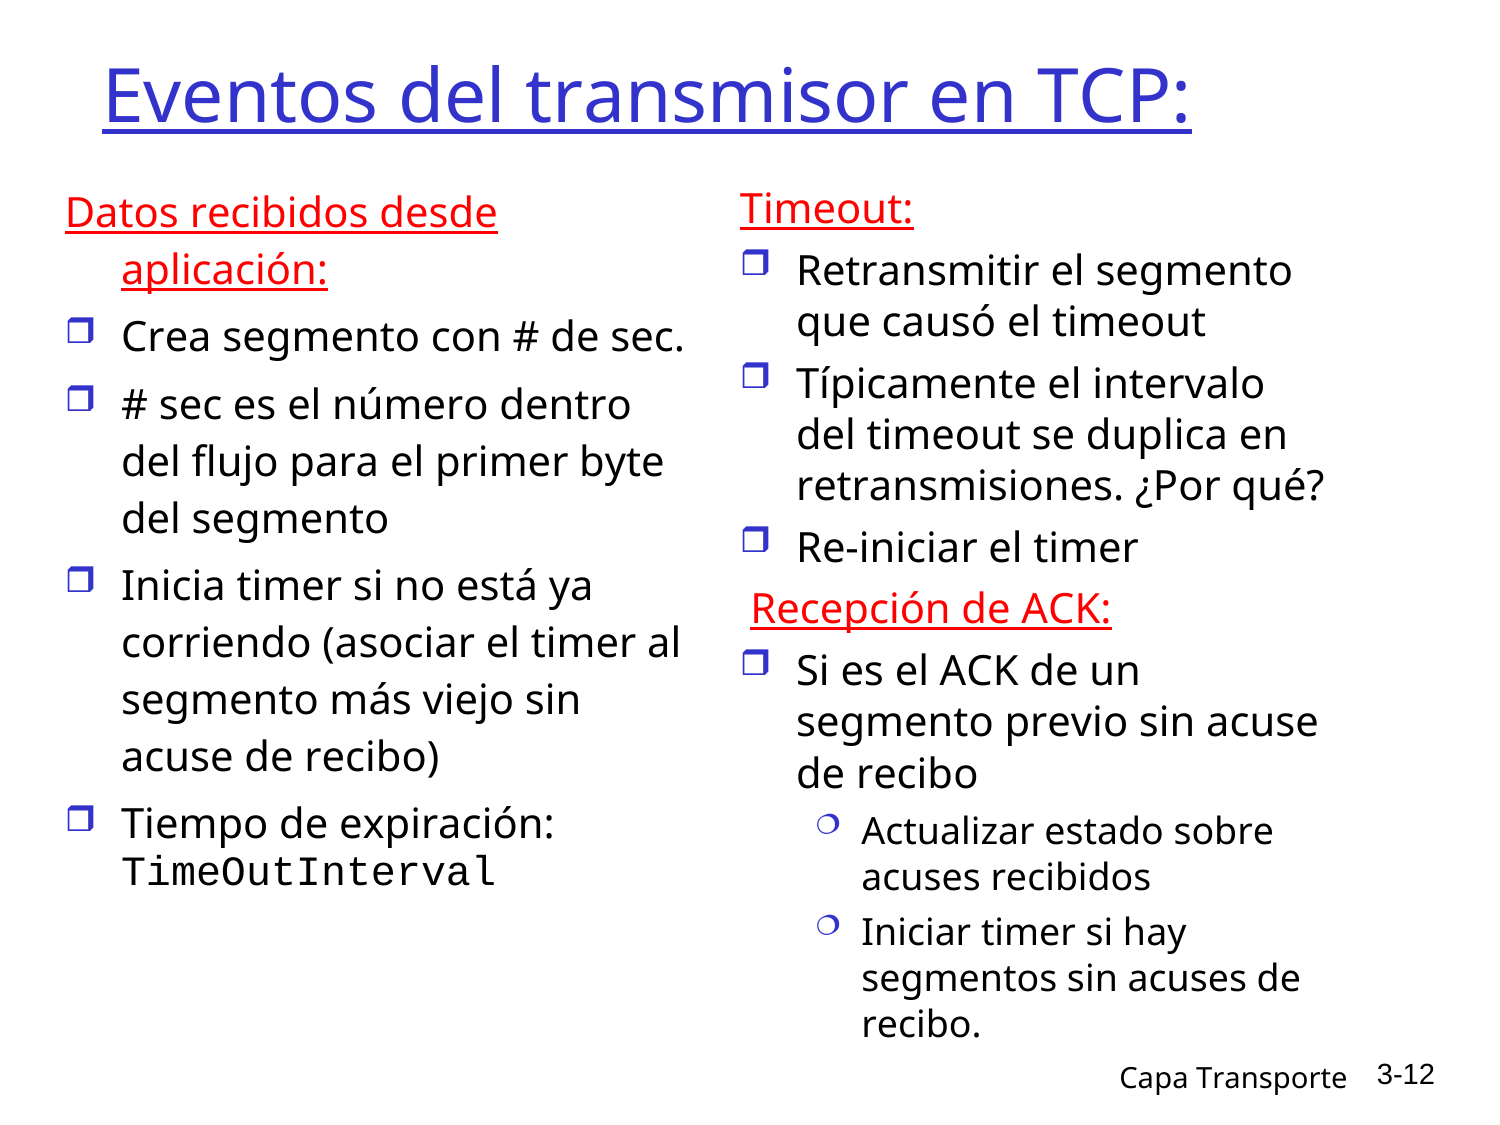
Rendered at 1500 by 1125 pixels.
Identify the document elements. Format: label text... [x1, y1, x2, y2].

list Datos recibidos desde aplicación: Crea segmento con # de sec. # sec es el número dentro del flujo para el primer byte del segmento Inicia timer si no está ya corriendo (asociar el timer al segmento más viejo sin acuse de recibo) Tiempo de expiración: TimeOutInterval [50, 174, 713, 1063]
list Timeout: Retransmitir el segmento que causó el timeout Típicamente el intervalo del timeout se duplica en retransmisiones. ¿Por qué? Re-iniciar el timer Recepción de ACK: Si es el ACK de un segmento previo sin acuse de recibo Actualizar estado sobre acuses recibidos Iniciar timer si hay segmentos sin acuses de recibo. [724, 174, 1350, 1013]
title Eventos del transmisor en TCP: [87, 0, 1426, 188]
